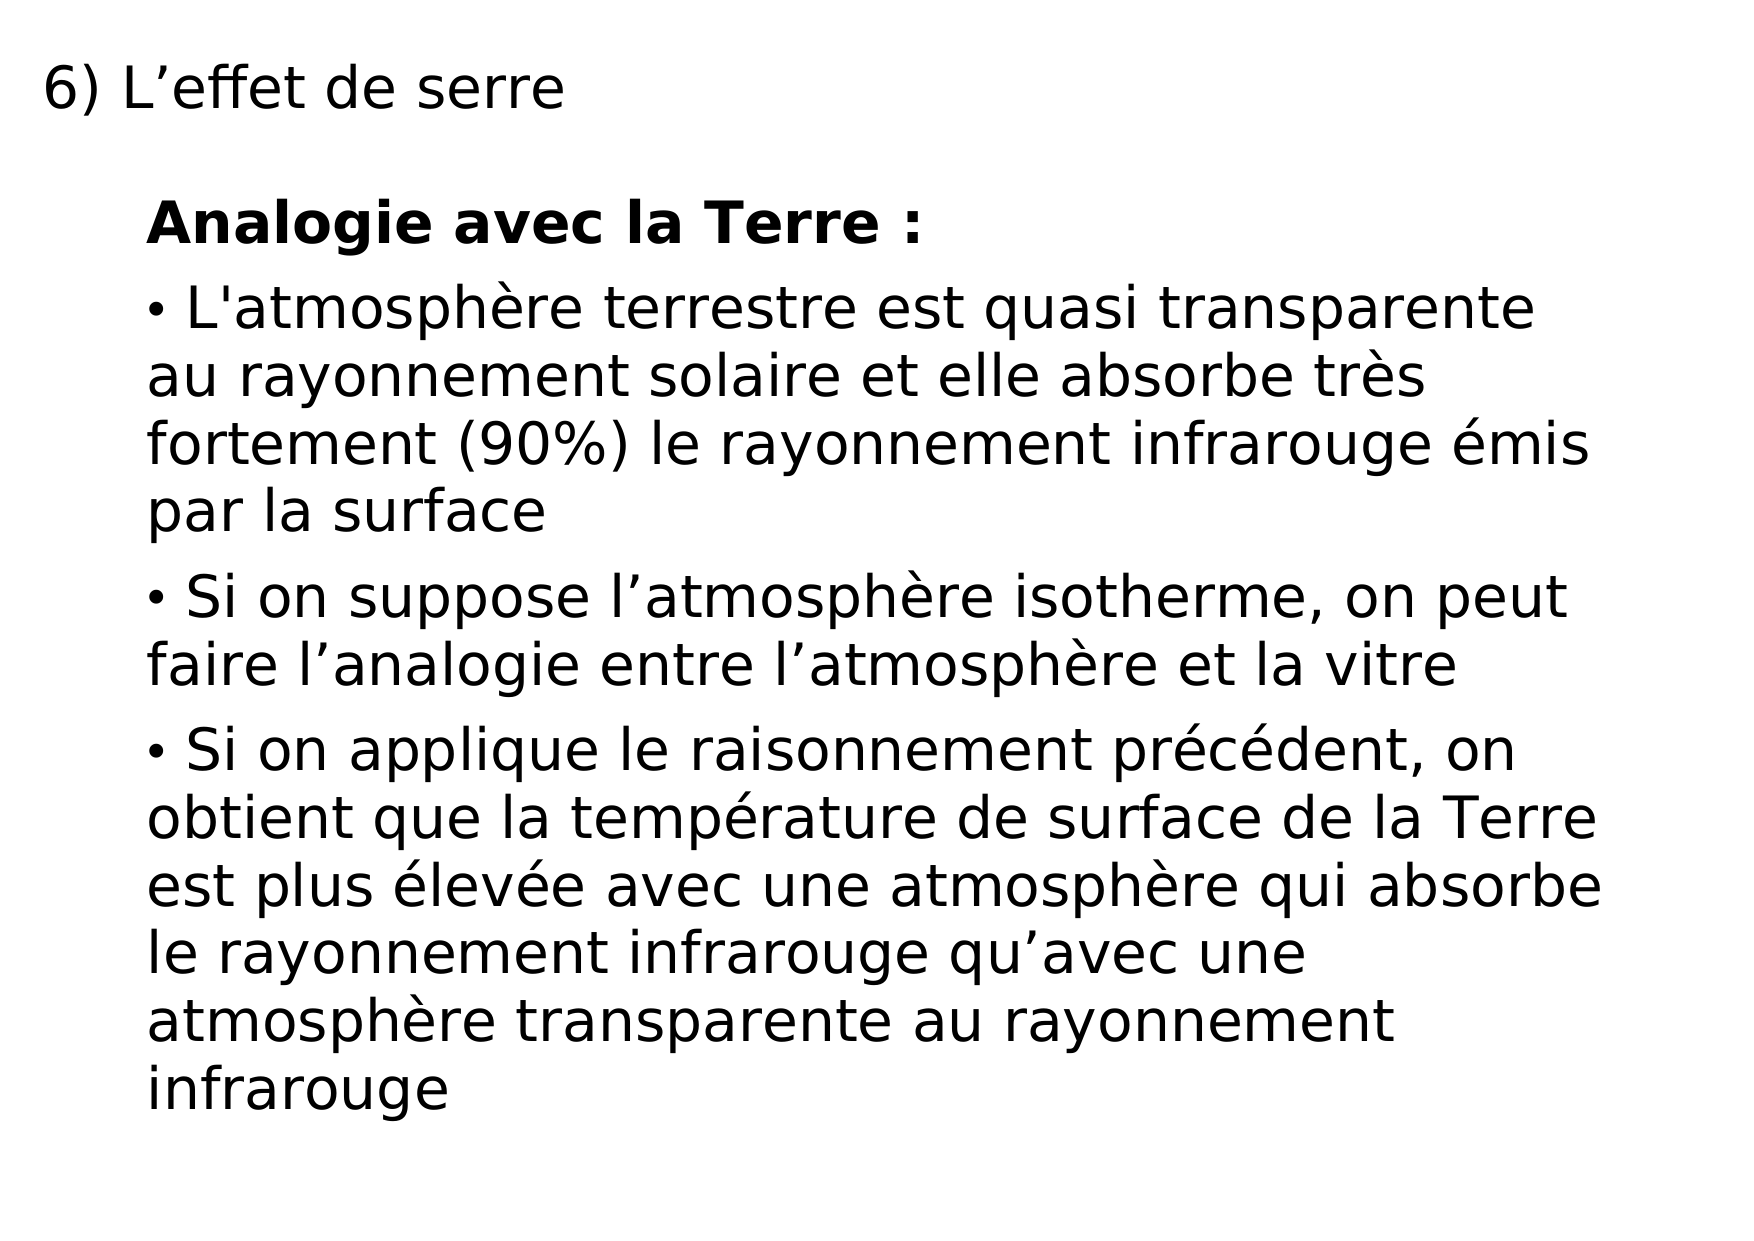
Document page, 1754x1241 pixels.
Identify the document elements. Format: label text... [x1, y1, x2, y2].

text_box [72, 152, 1680, 407]
text_box 6) L’effet de serre [28, 47, 613, 134]
text_box Analogie avec la Terre : L'atmosphère terrestre est quasi transparente au rayonnement solaire et elle absorbe très fortement (90%) le rayonnement infrarouge émis par la surface Si on suppose l’atmosphère isotherme, on peut faire l’analogie entre l’atmosphère et la vitre Si on applique le raisonnement précédent, on obtient que la température de surface de la Terre est plus élevée avec une atmosphère qui absorbe le rayonnement infrarouge qu’avec une atmosphère transparente au rayonnement infrarouge [132, 181, 1632, 1131]
